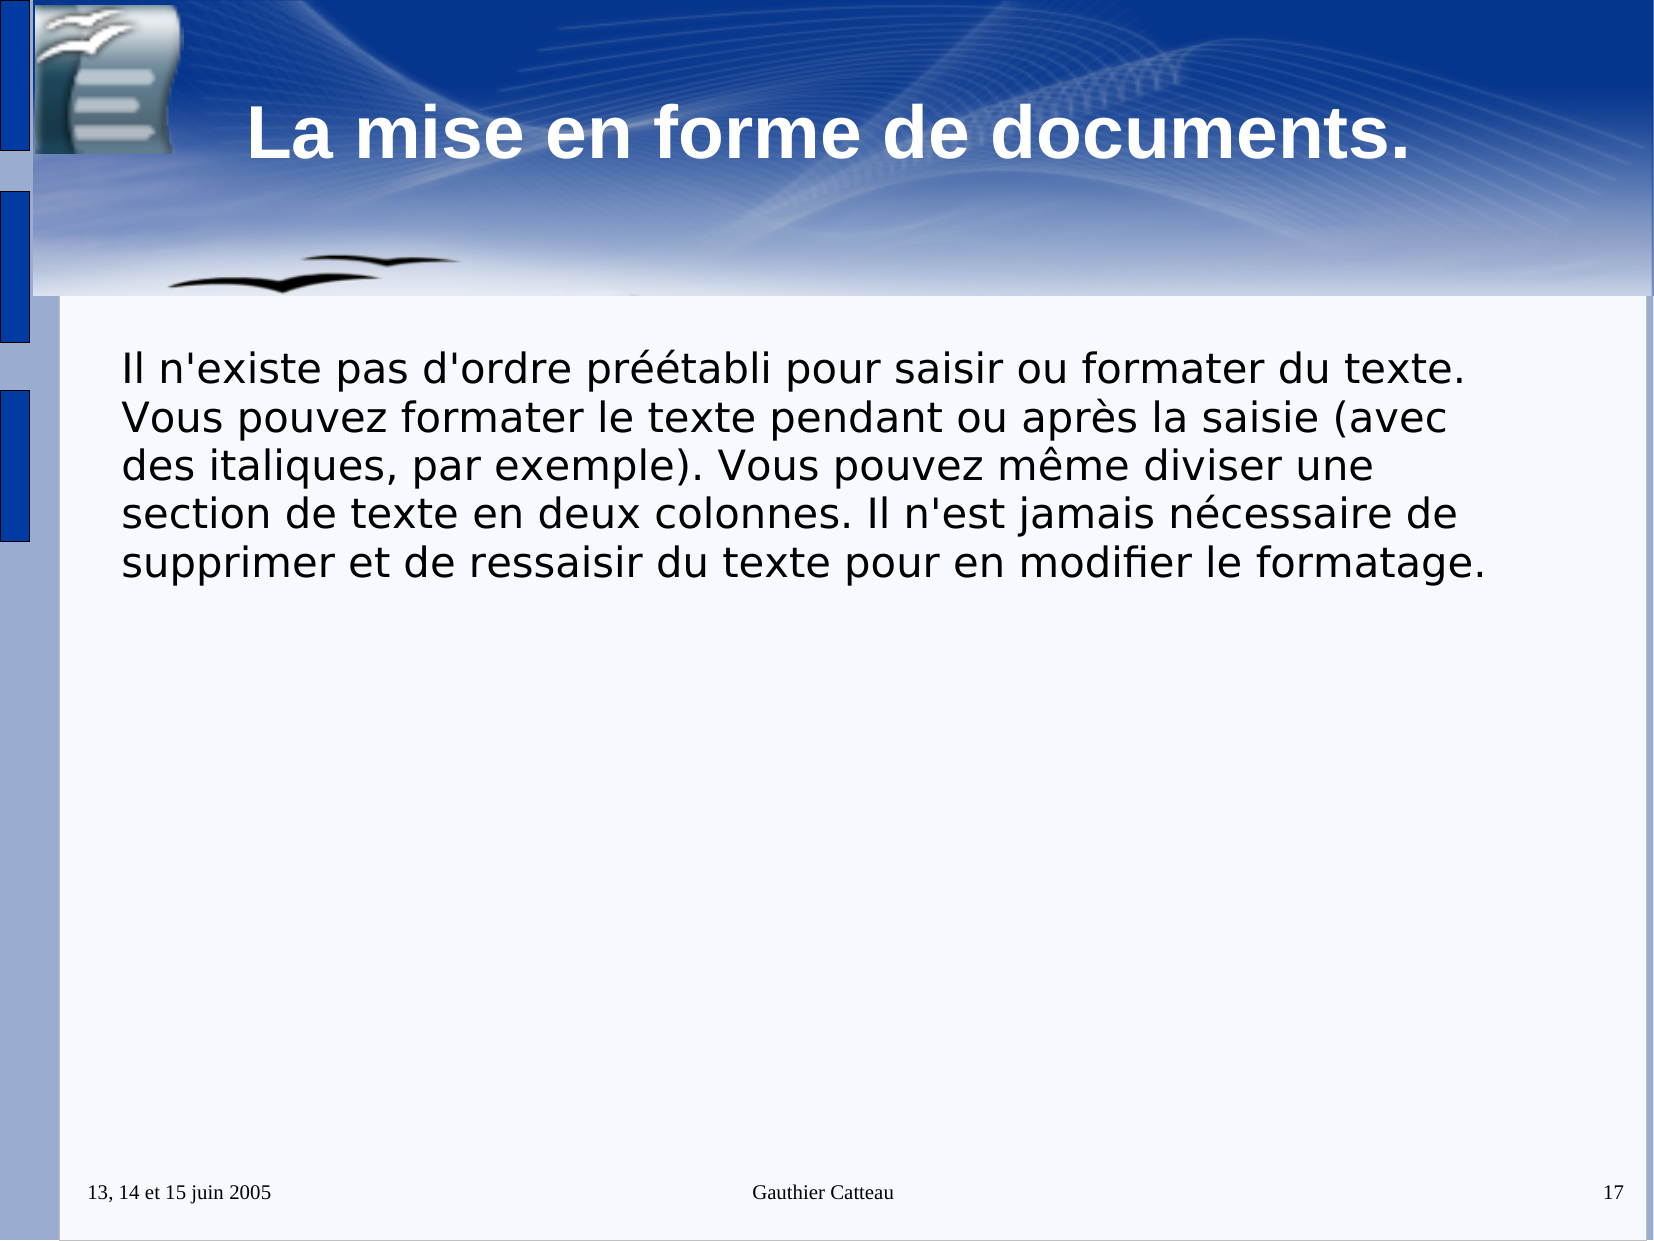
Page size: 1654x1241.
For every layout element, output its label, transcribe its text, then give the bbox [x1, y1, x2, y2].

list Il n'existe pas d'ordre préétabli pour saisir ou formater du texte. Vous pouvez formater le texte pendant ou après la saisie (avec des italiques, par exemple). Vous pouvez même diviser une section de texte en deux colonnes. Il n'est jamais nécessaire de supprimer et de ressaisir du texte pour en modifier le formatage. [121, 344, 1534, 1127]
title La mise en forme de documents. [123, 29, 1536, 237]
picture [33, 0, 1654, 296]
